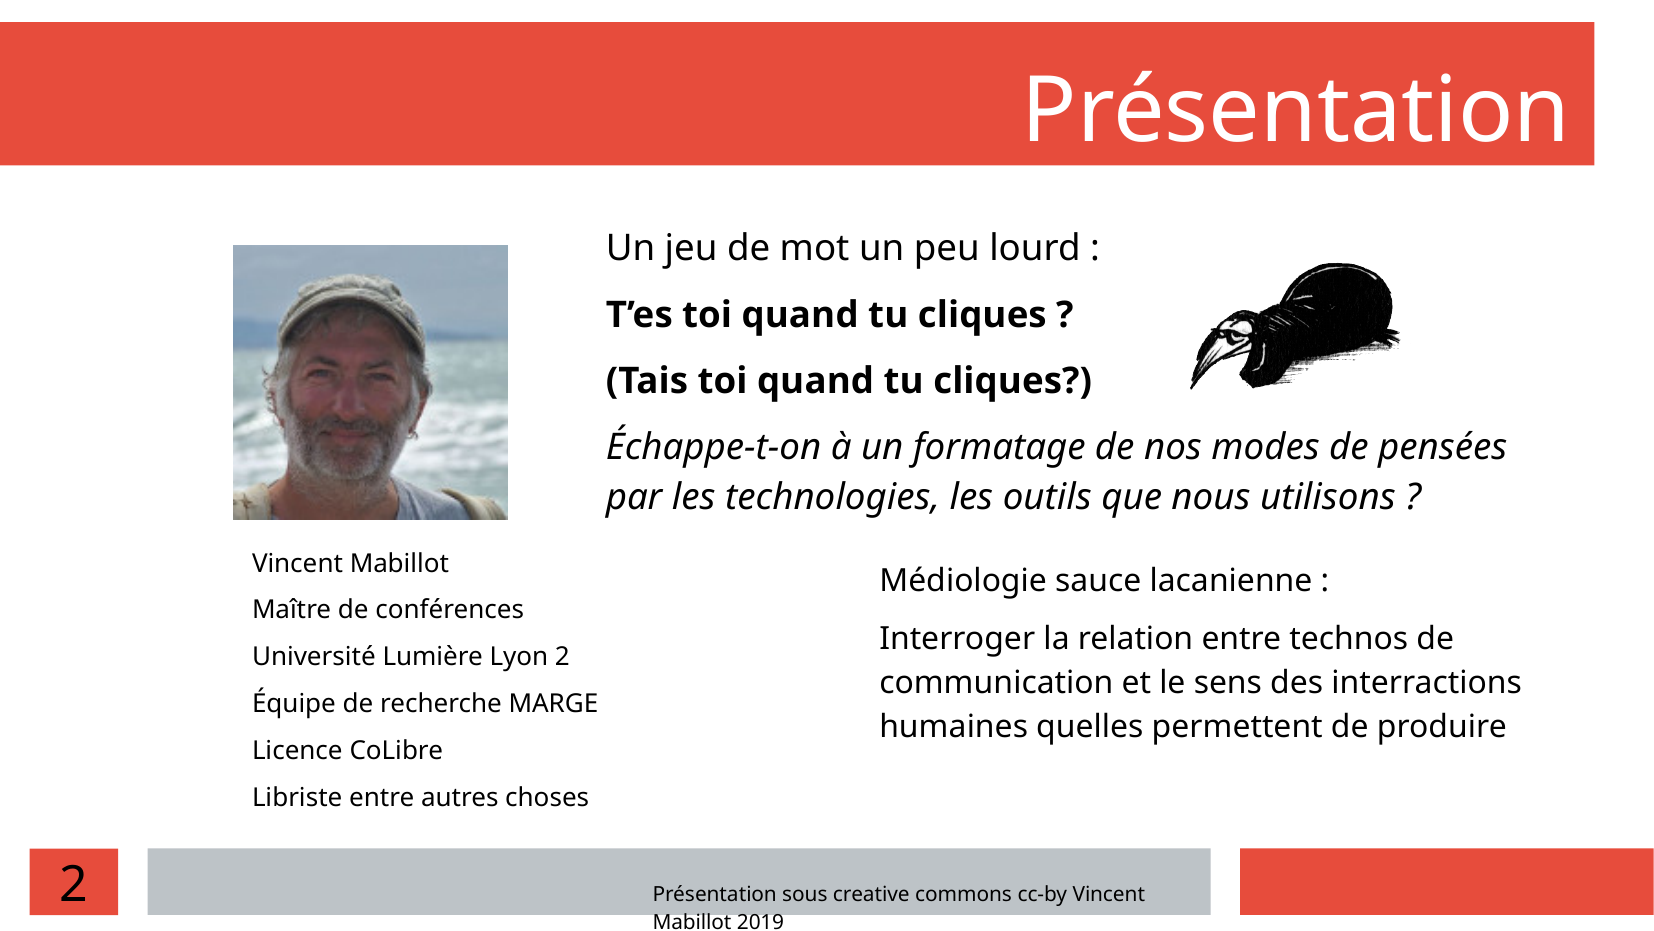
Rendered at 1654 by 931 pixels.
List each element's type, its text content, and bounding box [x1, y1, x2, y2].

picture [233, 331, 508, 520]
list Un jeu de mot un peu lourd : T’es toi quand tu cliques ? (Tais toi quand tu cliques?) Échappe-t-on à un formatage de nos modes de pensées par les technologies, les outils que nous utilisons ? [566, 221, 1548, 556]
title Présentation [59, 0, 1571, 331]
list Médiologie sauce lacanienne : Interroger la relation entre technos de communication et le sens des interractions humaines quelles permettent de produire [845, 499, 1572, 757]
list Vincent Mabillot Maître de conférences Université Lumière Lyon 2 Équipe de recherche MARGE Licence CoLibre Libriste entre autres choses [224, 544, 615, 819]
picture [1176, 236, 1418, 414]
